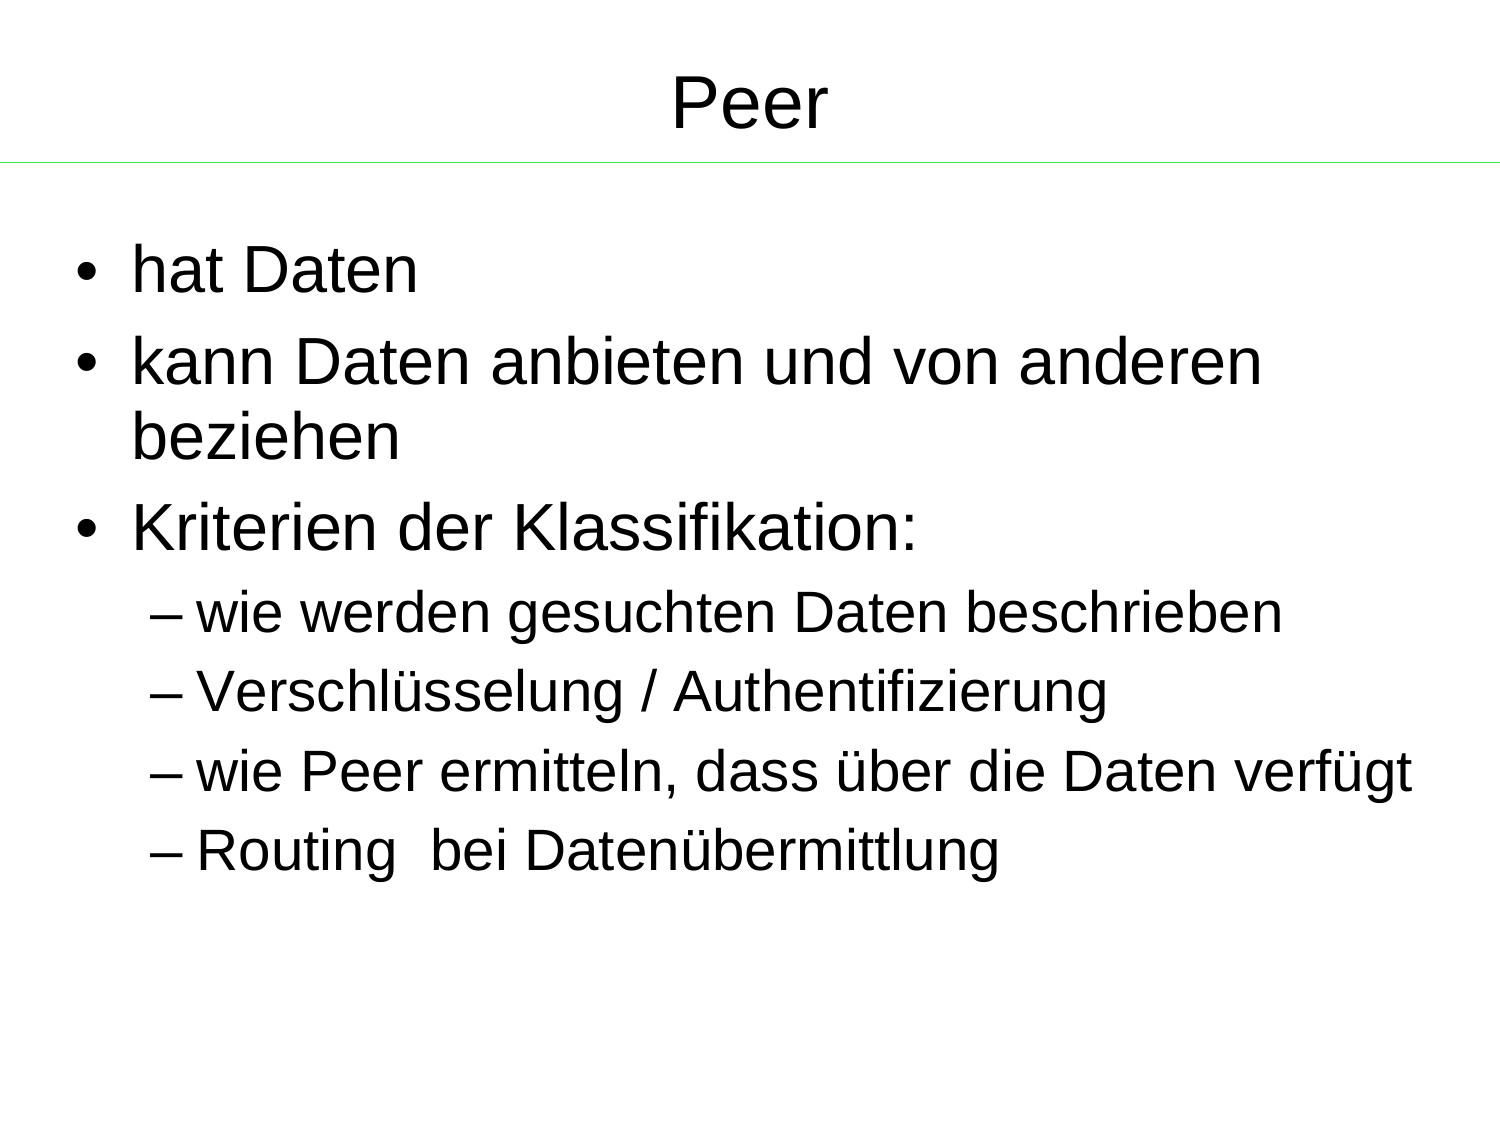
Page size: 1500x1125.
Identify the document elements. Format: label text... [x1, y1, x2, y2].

title Peer [75, 57, 1426, 148]
list hat Daten kann Daten anbieten und von anderen beziehen Kriterien der Klassifikation: wie werden gesuchten Daten beschrieben Verschlüsselung / Authentifizierung wie Peer ermitteln, dass über die Daten verfügt Routing bei Datenübermittlung [75, 232, 1426, 986]
